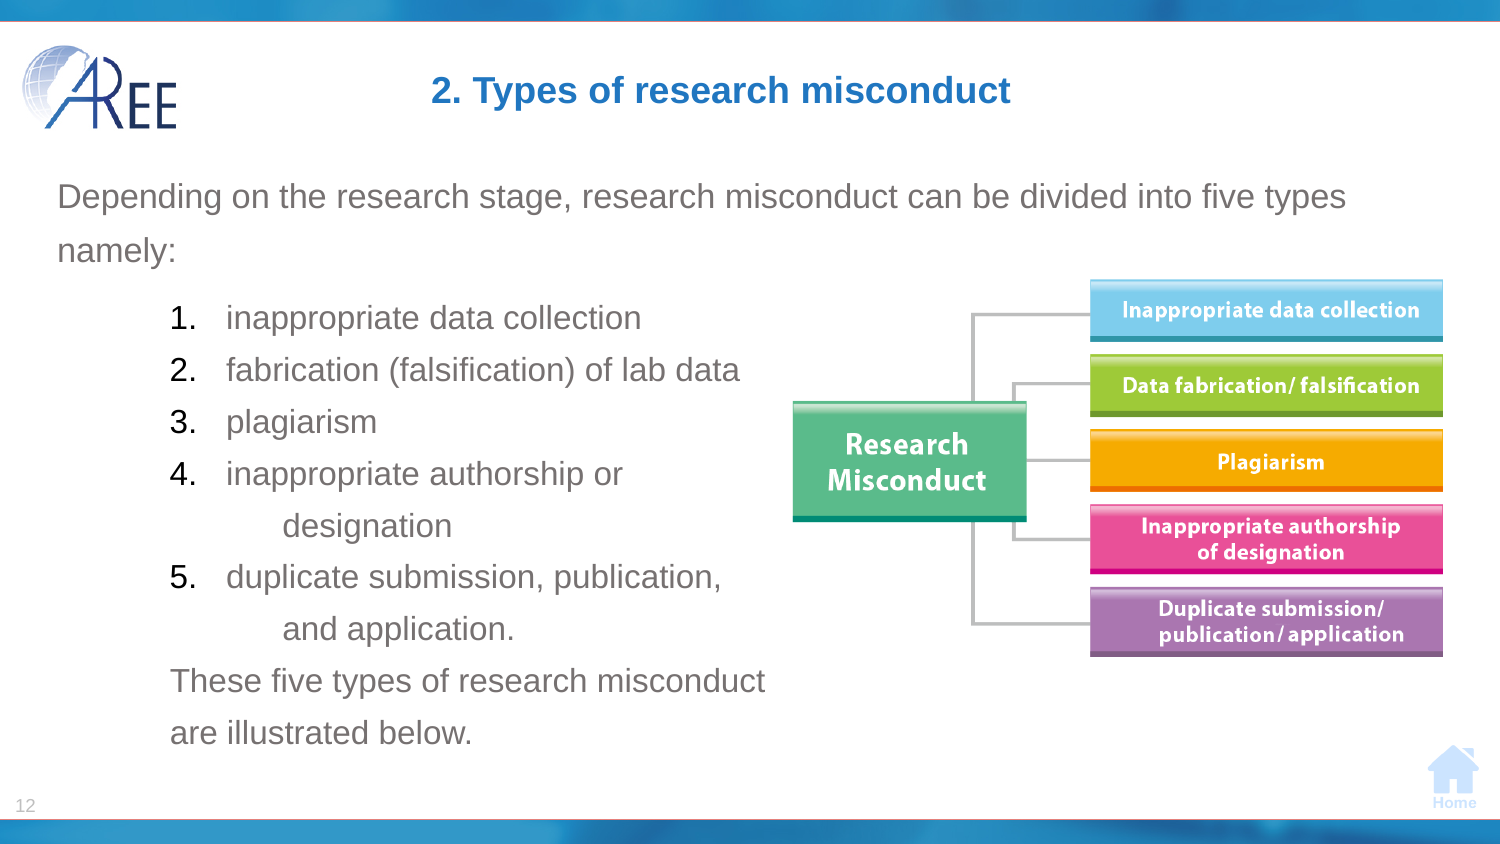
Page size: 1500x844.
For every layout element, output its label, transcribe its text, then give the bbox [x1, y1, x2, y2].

list Depending on the research stage, research misconduct can be divided into five types namely: [42, 154, 1397, 276]
text_box inappropriate data collection fabrication (falsification) of lab data plagiarism inappropriate authorship or designation duplicate submission, publication, and application. These five types of research misconduct are illustrated below. [42, 276, 790, 783]
text_box 12 [0, 782, 338, 827]
title 2. Types of research misconduct [415, 63, 1466, 155]
picture [790, 276, 1446, 660]
